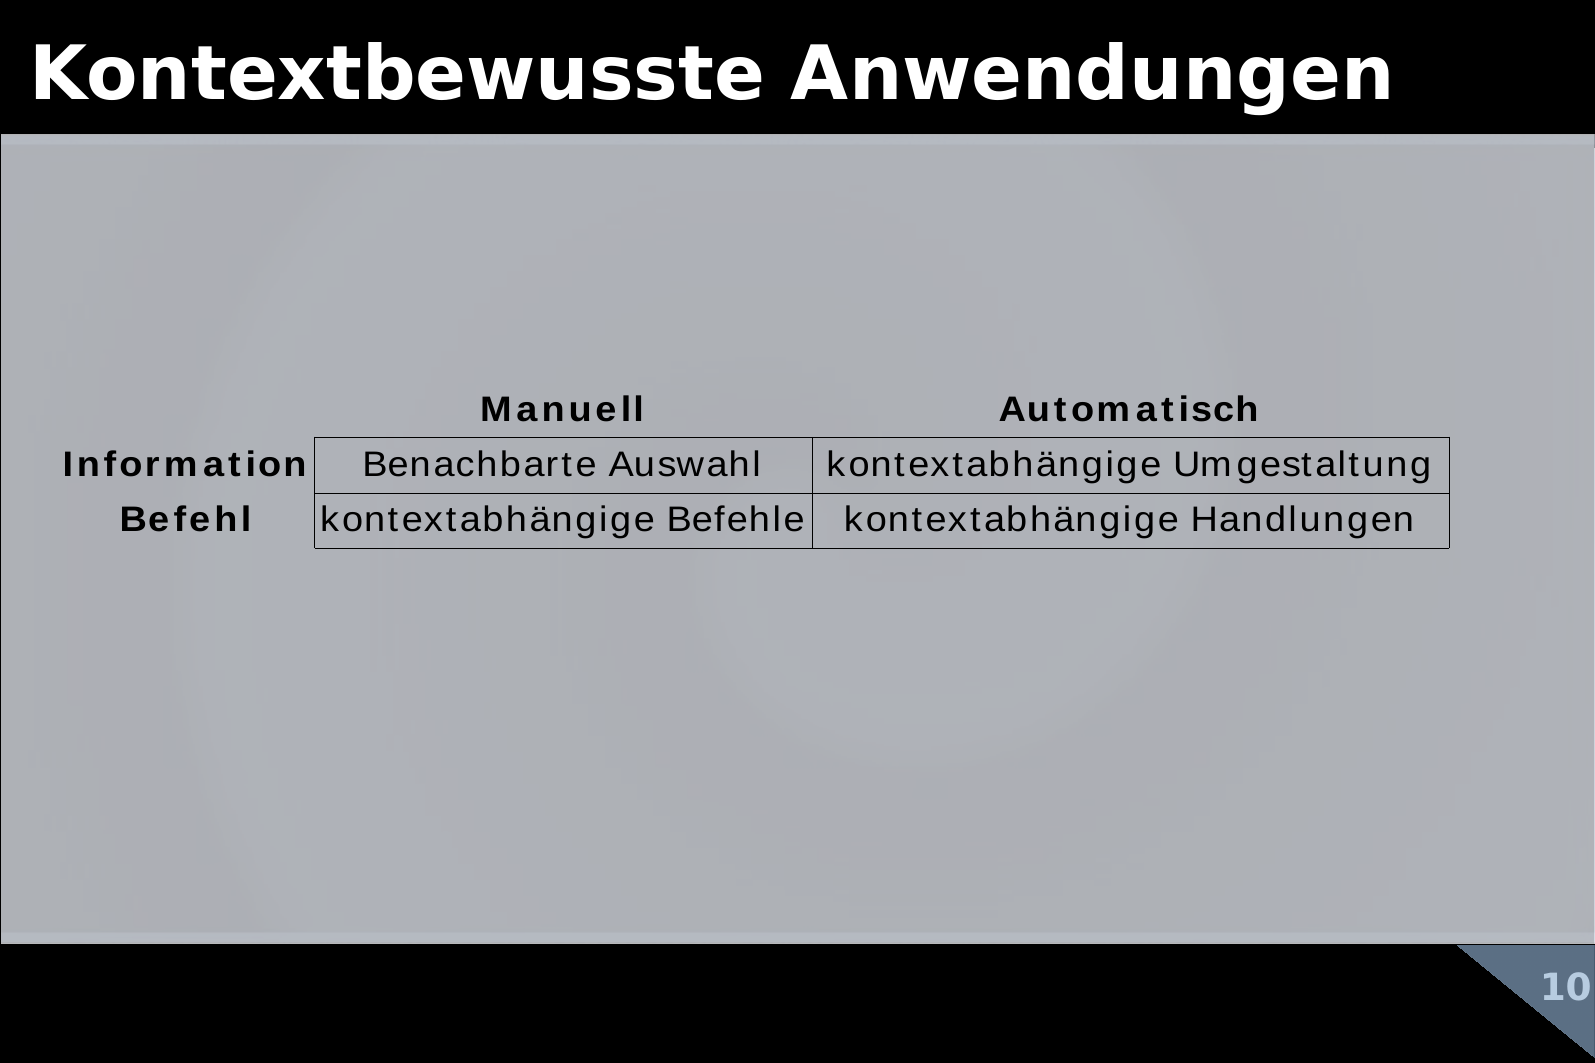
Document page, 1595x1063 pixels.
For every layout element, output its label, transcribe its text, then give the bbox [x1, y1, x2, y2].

chart [58, 381, 1587, 573]
title Kontextbewusste Anwendungen [29, 30, 1465, 118]
